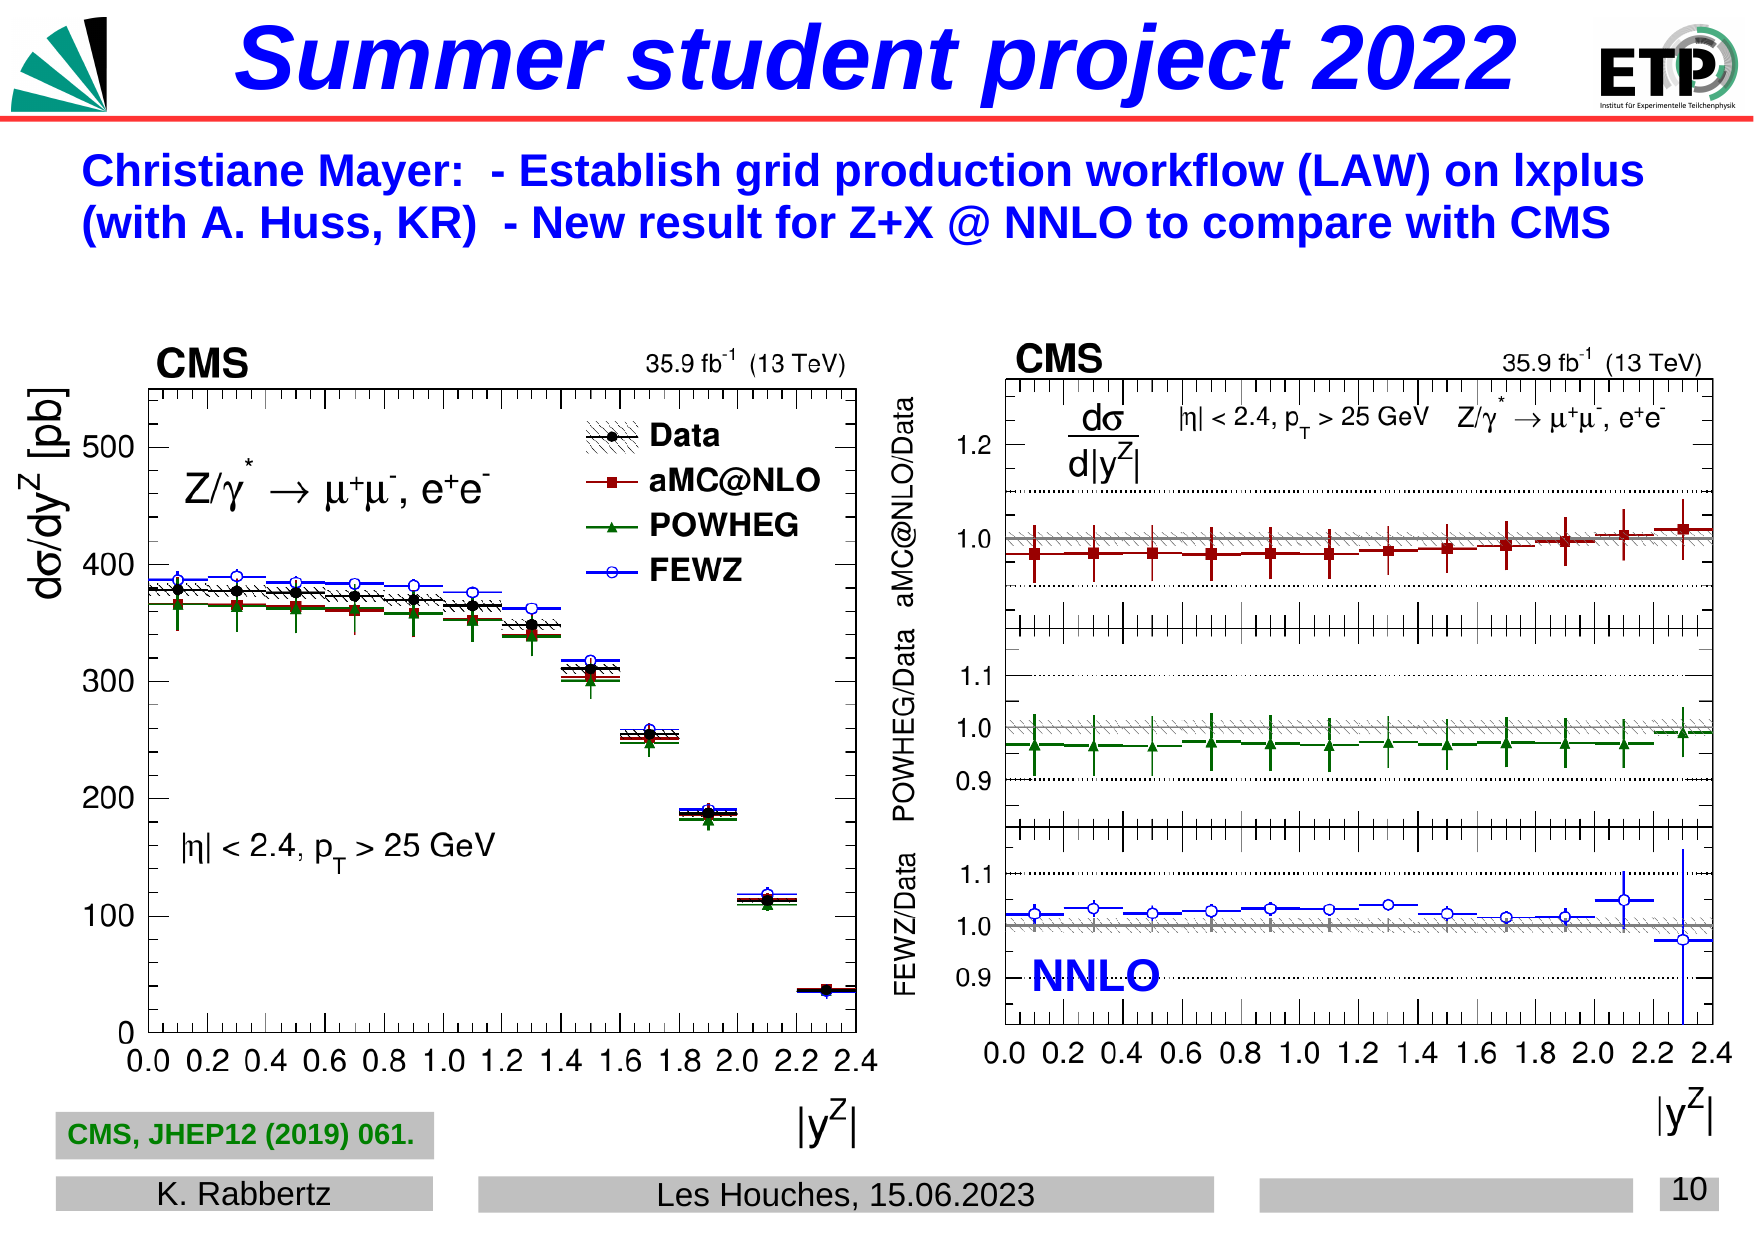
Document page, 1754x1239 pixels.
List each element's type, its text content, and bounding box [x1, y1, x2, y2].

picture [11, 330, 1750, 1157]
picture [11, 17, 107, 113]
text_box NNLO [1019, 943, 1173, 1007]
picture [1630, 17, 1745, 112]
text_box CMS, JHEP12 (2019) 061. [55, 1111, 435, 1160]
title Summer student project 2022 [124, 0, 1630, 116]
text_box Christiane Mayer: - Establish grid production workflow (LAW) on lxplus (with A. Huss, KR) - New result for Z+X @ NNLO to compare with CMS [69, 139, 1685, 254]
